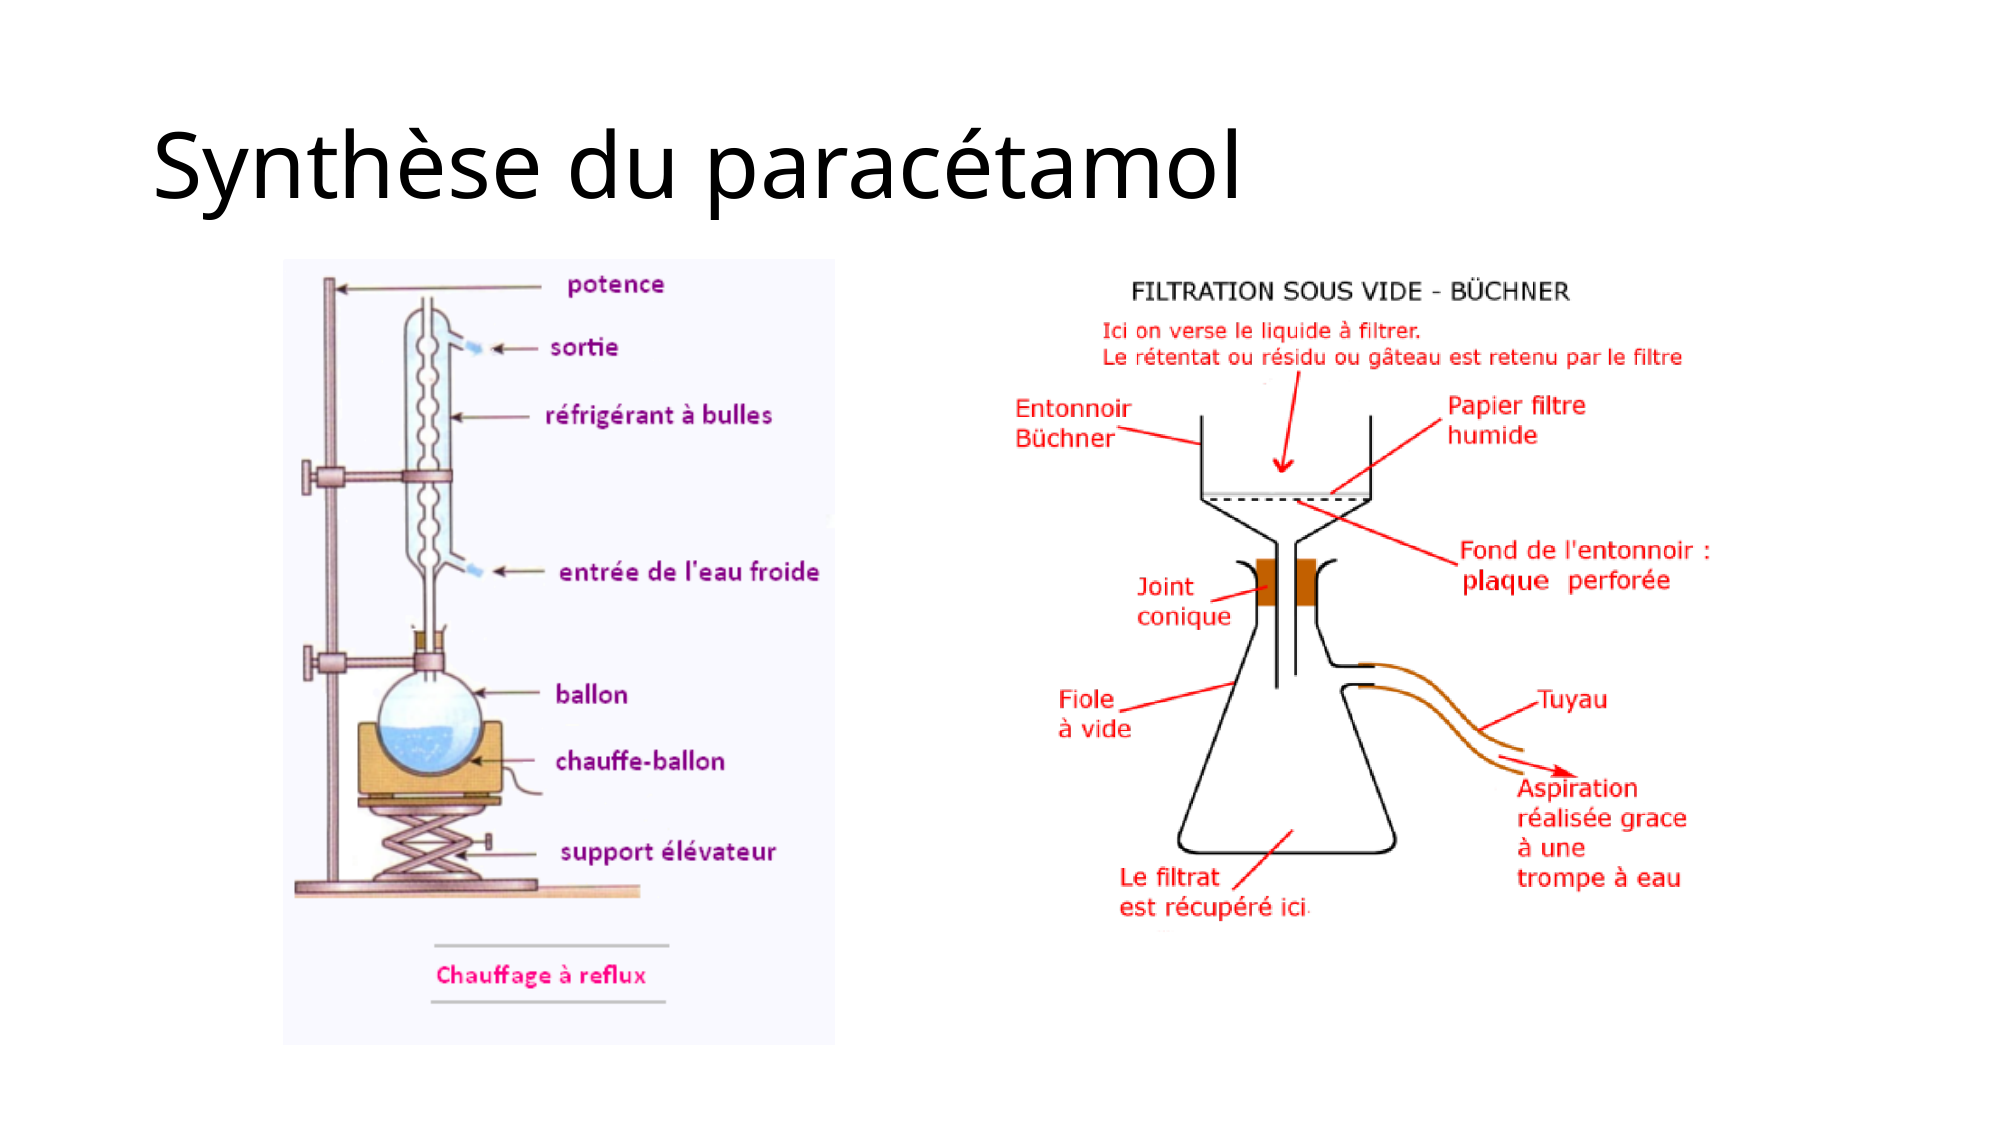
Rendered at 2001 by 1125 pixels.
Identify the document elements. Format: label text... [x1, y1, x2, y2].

picture [985, 236, 1749, 961]
title Synthèse du paracétamol [137, 59, 1863, 278]
picture [283, 259, 835, 1045]
